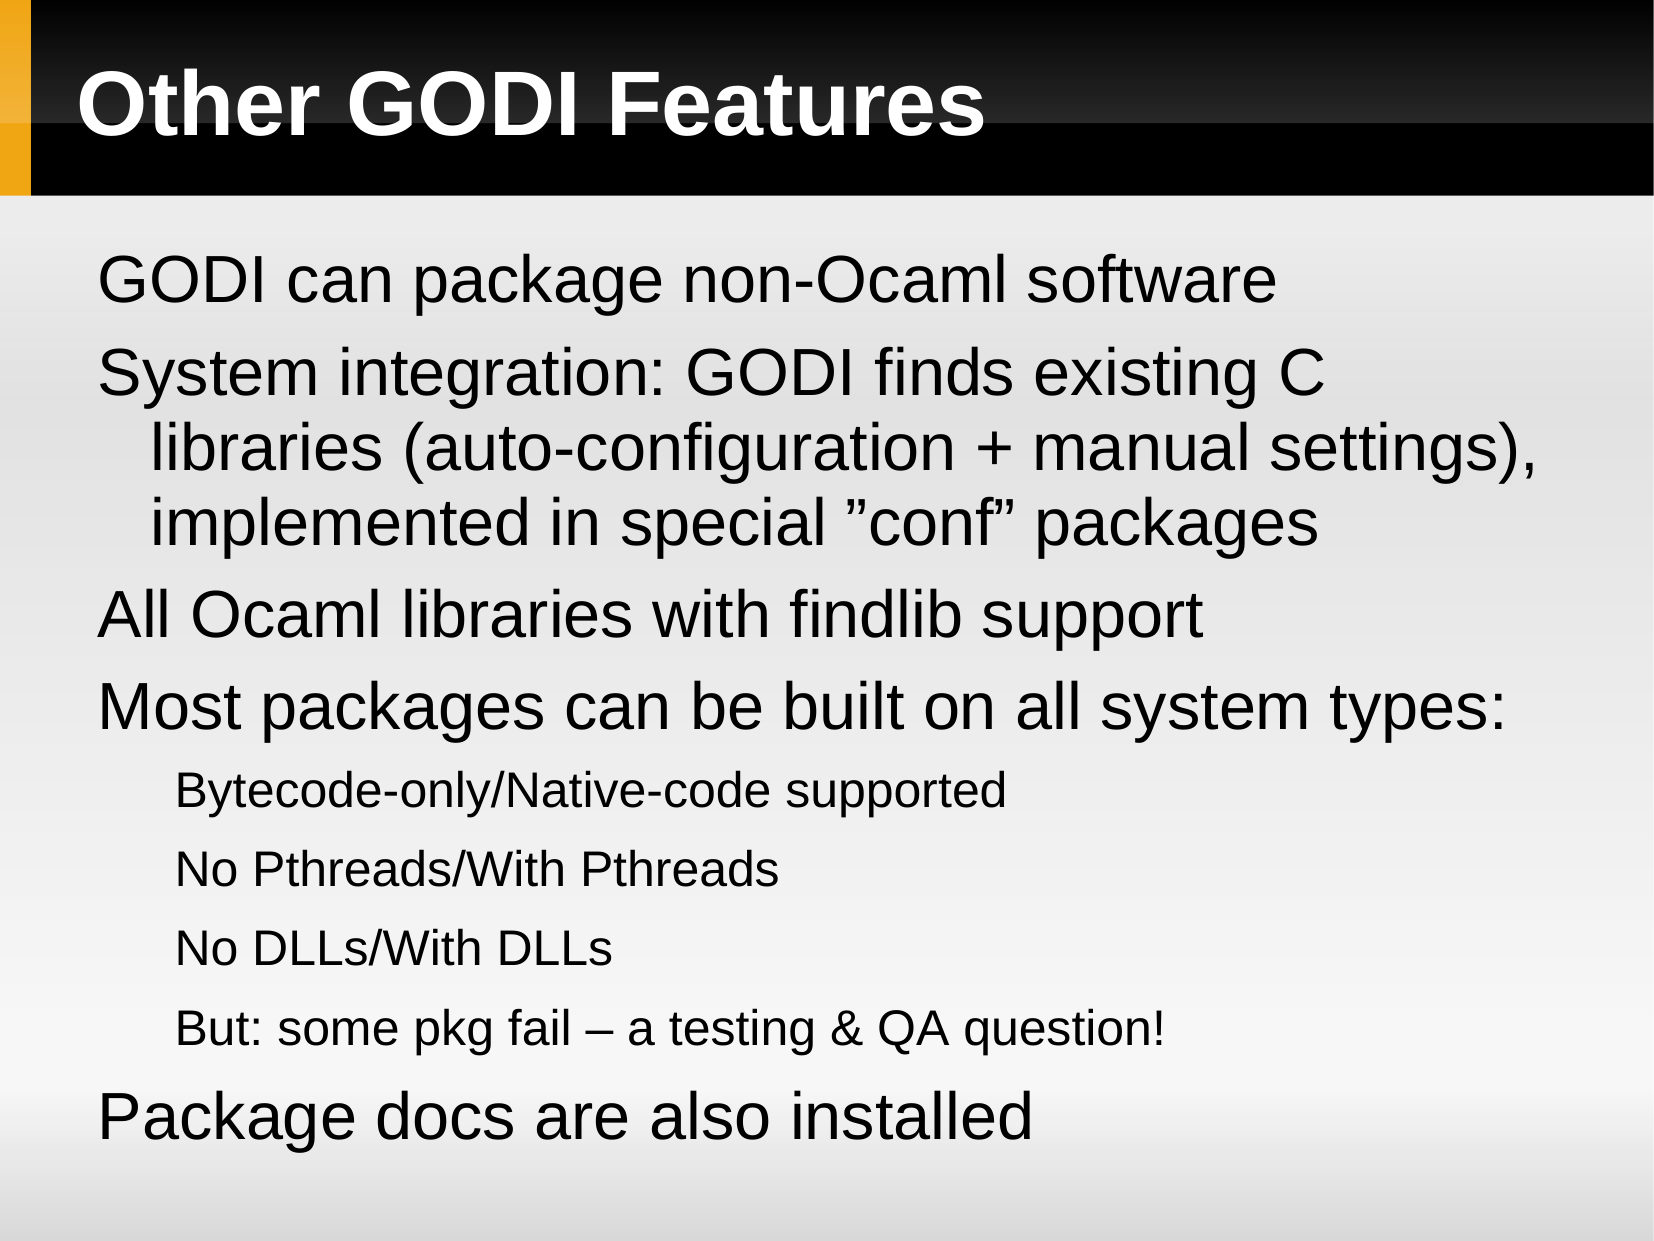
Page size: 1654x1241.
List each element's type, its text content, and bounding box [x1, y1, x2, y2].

title Other GODI Features [76, 0, 1565, 208]
picture [0, 0, 1654, 1241]
list GODI can package non-Ocaml software System integration: GODI finds existing C libraries (auto-configuration + manual settings), implemented in special ”conf” packages All Ocaml libraries with findlib support Most packages can be built on all system types: Bytecode-only/Native-code supported No Pthreads/With Pthreads No DLLs/With DLLs But: some pkg fail – a testing & QA question! Package docs are also installed [80, 242, 1569, 1151]
